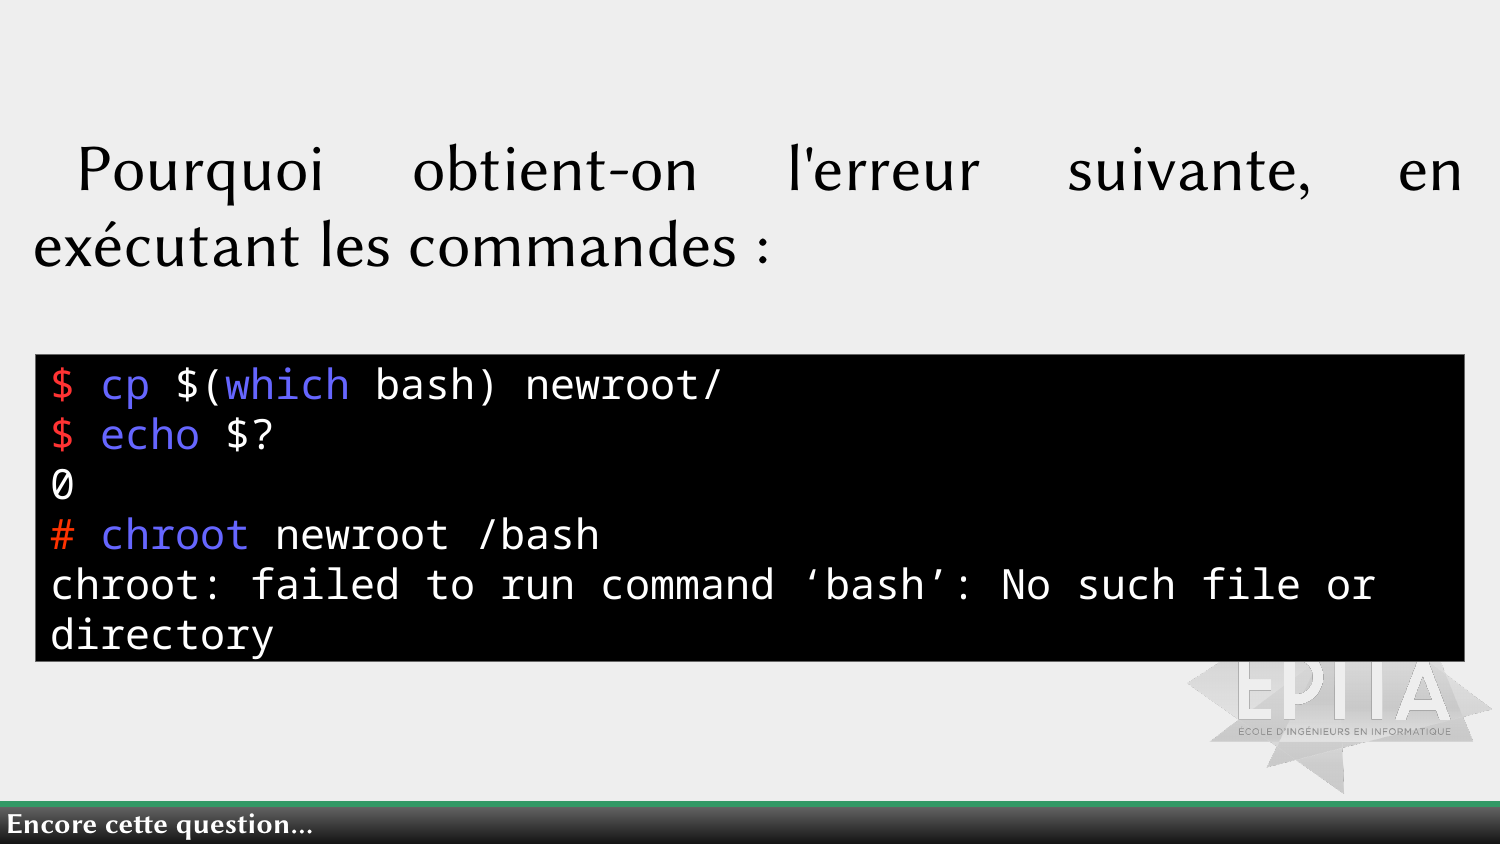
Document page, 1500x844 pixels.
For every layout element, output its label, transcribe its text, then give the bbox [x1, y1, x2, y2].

picture [1187, 587, 1492, 794]
title Encore cette question… [5, 801, 1075, 844]
list Pourquoi obtient-on l'erreur suivante, en exécutant les commandes : [33, 129, 1467, 284]
text_box $ cp $(which bash) newroot/ $ echo $? 0 # chroot newroot /bash chroot: failed to run command ‘bash’: No such file or directory [35, 354, 1465, 662]
